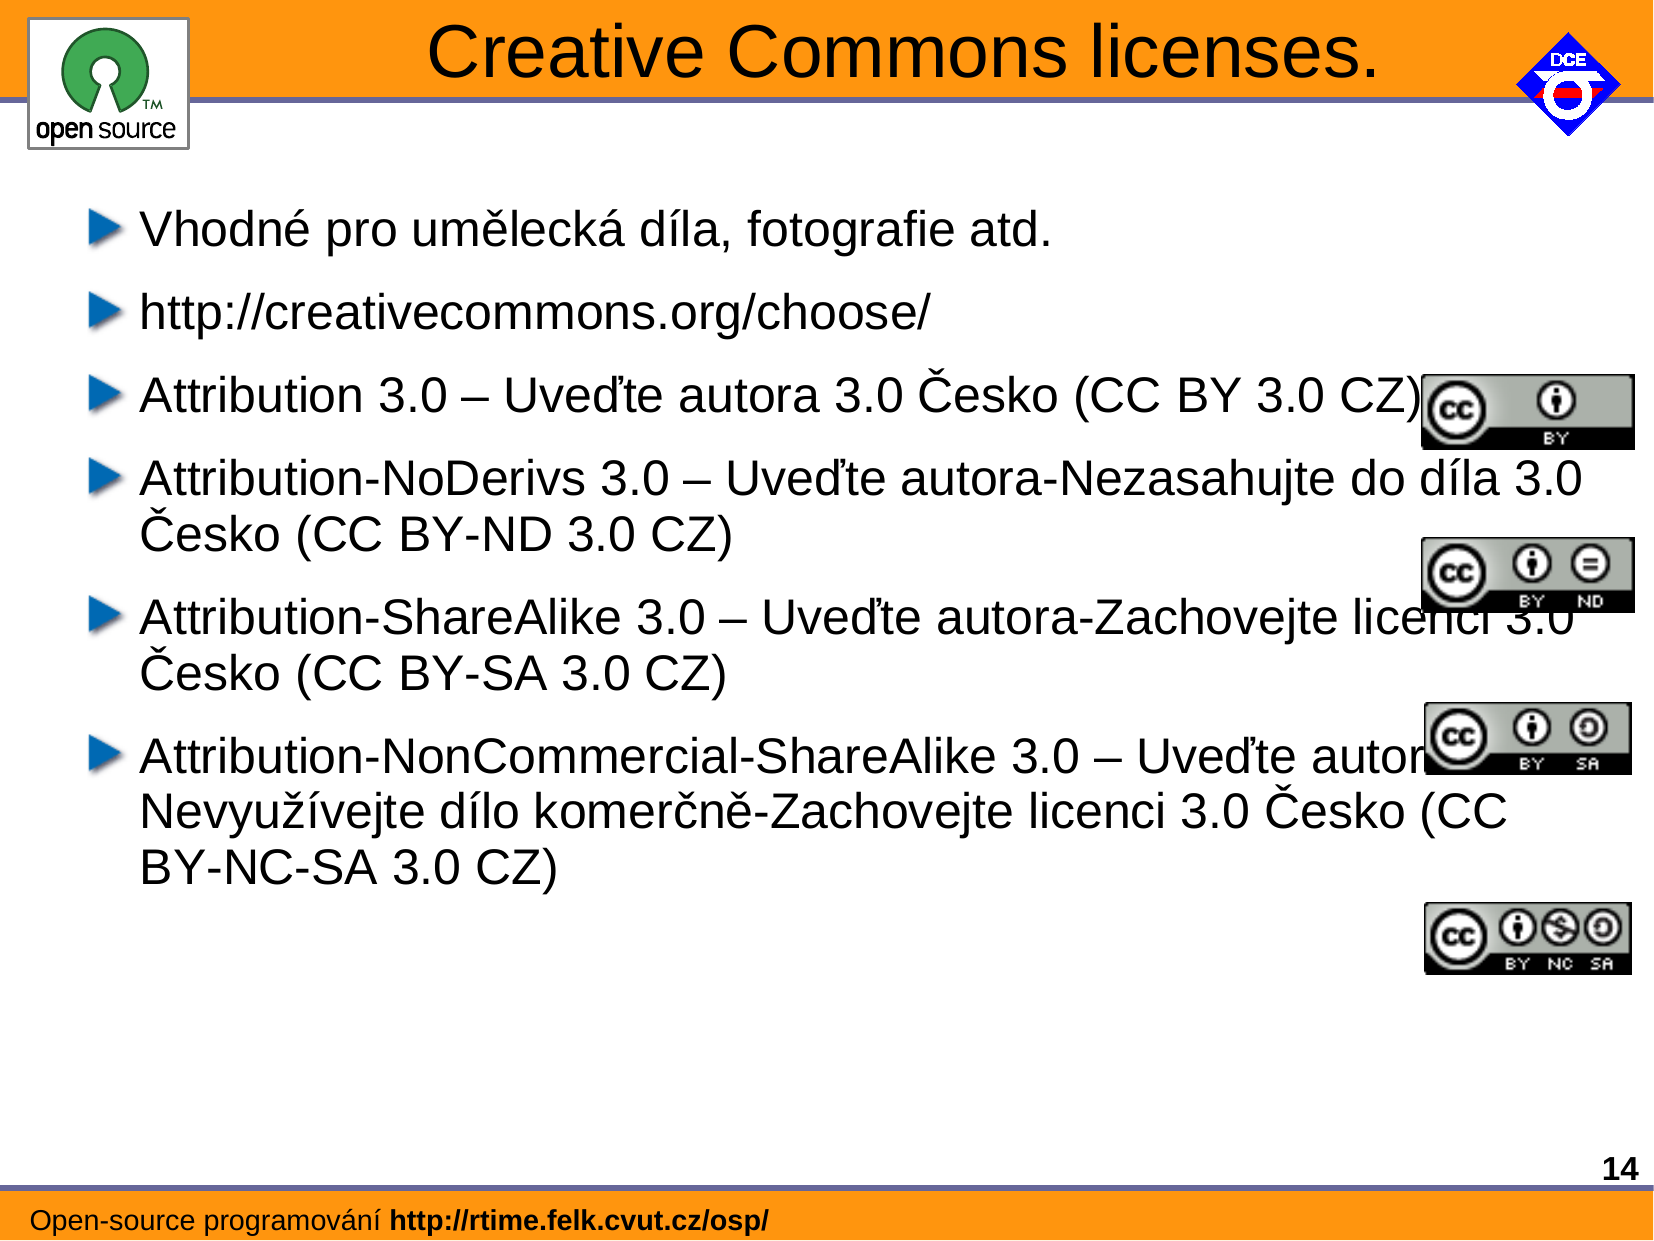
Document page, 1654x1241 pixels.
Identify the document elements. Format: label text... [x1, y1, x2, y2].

list Vhodné pro umělecká díla, fotografie atd. http://creativecommons.org/choose/ Attribution 3.0 – Uveďte autora 3.0 Česko (CC BY 3.0 CZ) Attribution-NoDerivs 3.0 – Uveďte autora-Nezasahujte do díla 3.0 Česko (CC BY-ND 3.0 CZ) Attribution-ShareAlike 3.0 – Uveďte autora-Zachovejte licenci 3.0 Česko (CC BY-SA 3.0 CZ) Attribution-NonCommercial-ShareAlike 3.0 – Uveďte autora-Nevyužívejte dílo komerčně-Zachovejte licenci 3.0 Česko (CC BY-NC-SA 3.0 CZ) [68, 201, 1592, 1106]
picture [1421, 374, 1635, 451]
title Creative Commons licenses. [178, 4, 1631, 98]
picture [1424, 702, 1632, 775]
picture [1424, 902, 1632, 976]
picture [1421, 537, 1635, 613]
